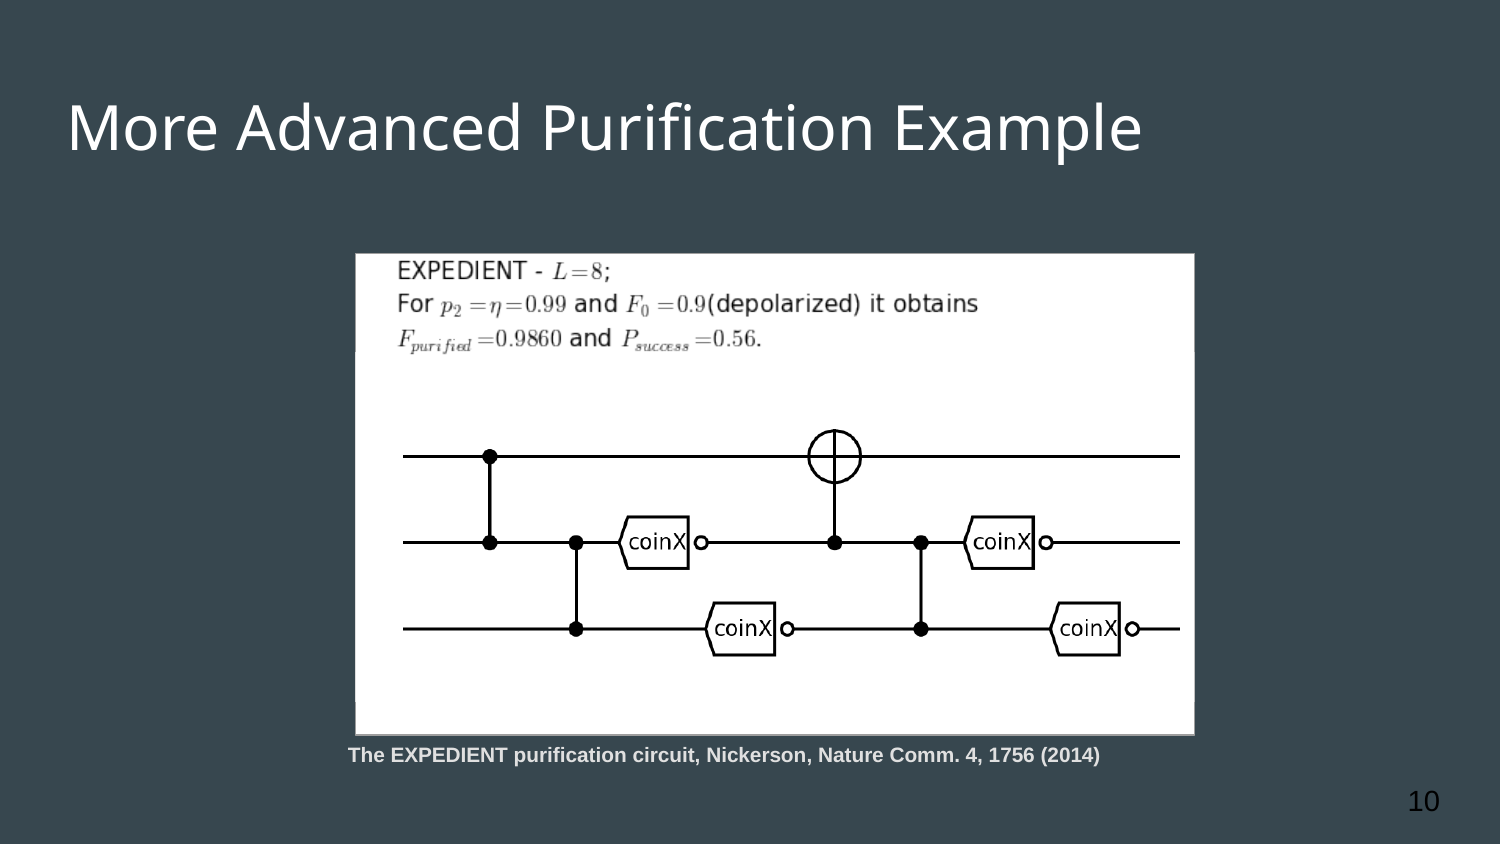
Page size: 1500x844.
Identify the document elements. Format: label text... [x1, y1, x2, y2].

text_box [355, 702, 1195, 735]
picture [355, 253, 1195, 702]
list The EXPEDIENT purification circuit, Nickerson, Nature Comm. 4, 1756 (2014) [51, 189, 1449, 807]
title More Advanced Purification Example [51, 72, 1449, 167]
slide_number <number> [1392, 767, 1483, 833]
